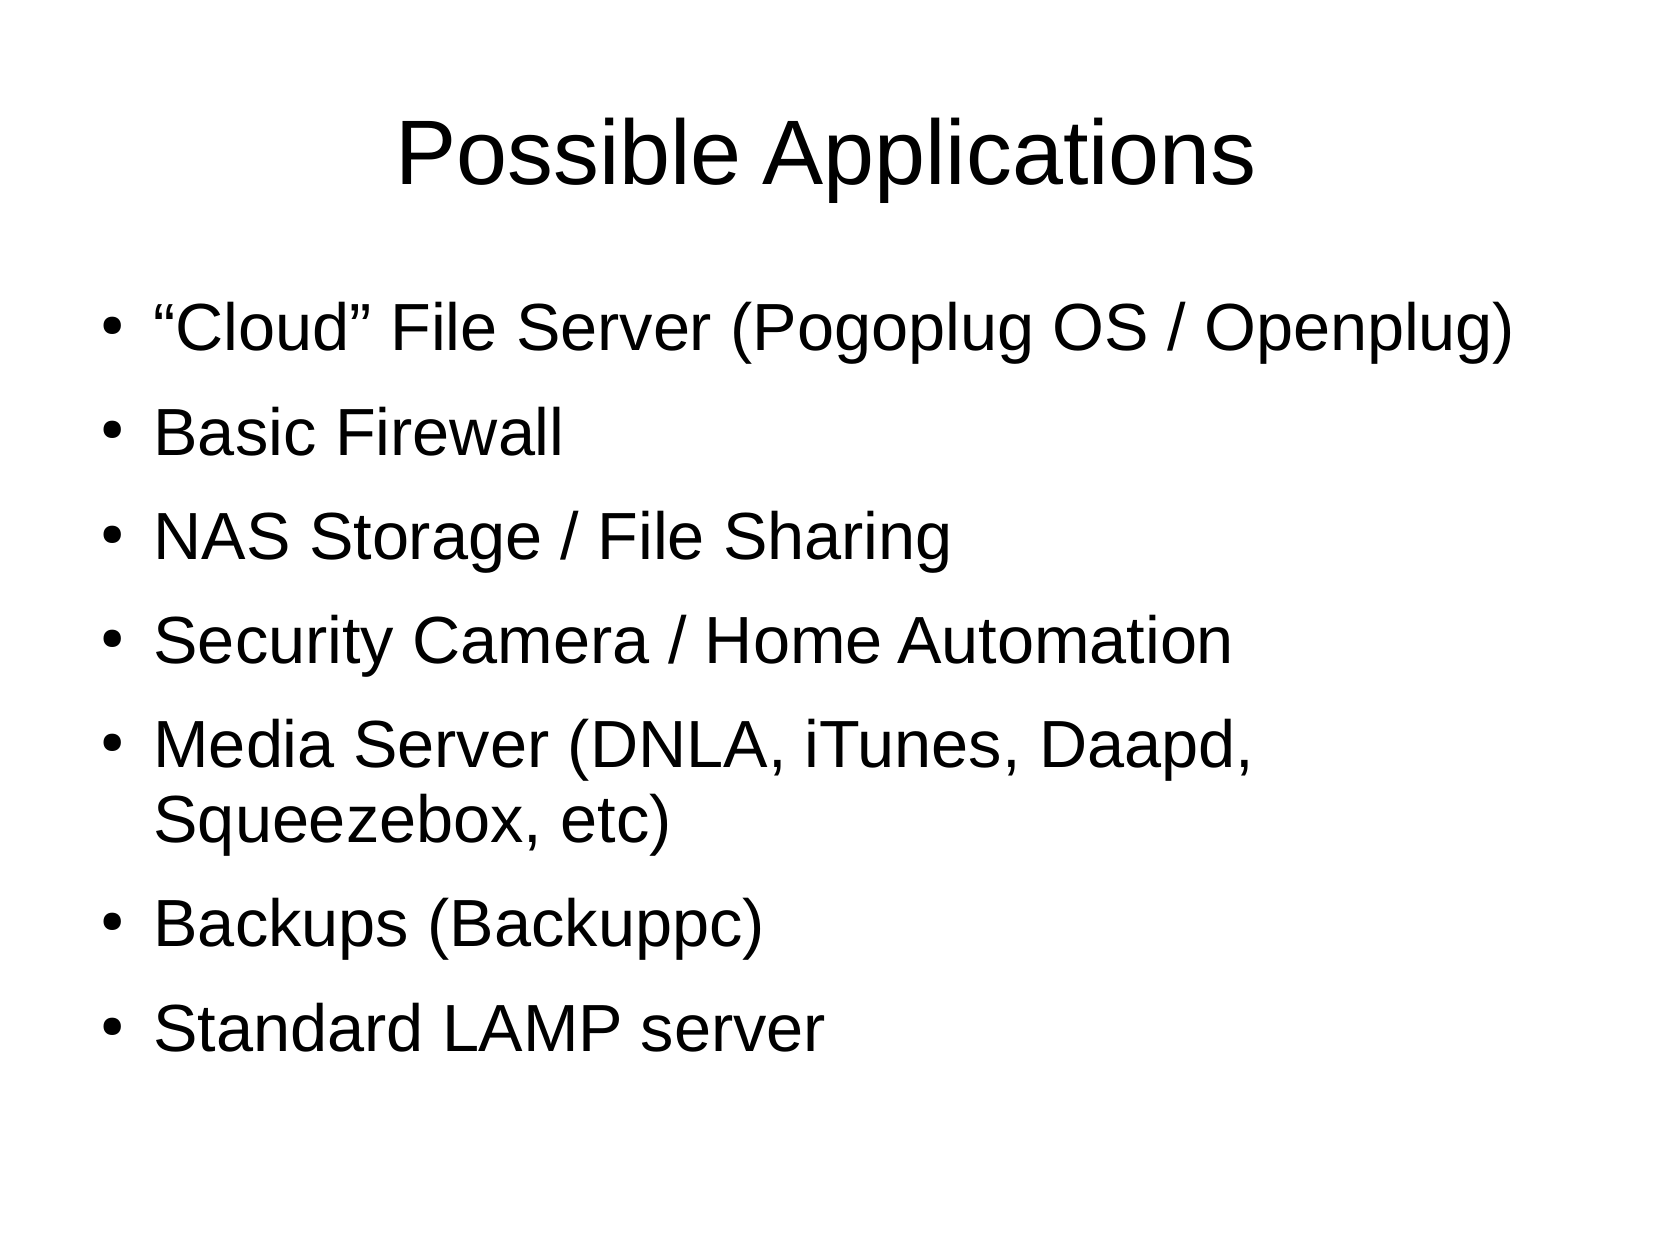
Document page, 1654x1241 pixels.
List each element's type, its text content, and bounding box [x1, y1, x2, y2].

title Possible Applications [82, 56, 1571, 250]
list “Cloud” File Server (Pogoplug OS / Openplug) Basic Firewall NAS Storage / File Sharing Security Camera / Home Automation Media Server (DNLA, iTunes, Daapd, Squeezebox, etc) Backups (Backuppc) Standard LAMP server [82, 290, 1571, 1109]
